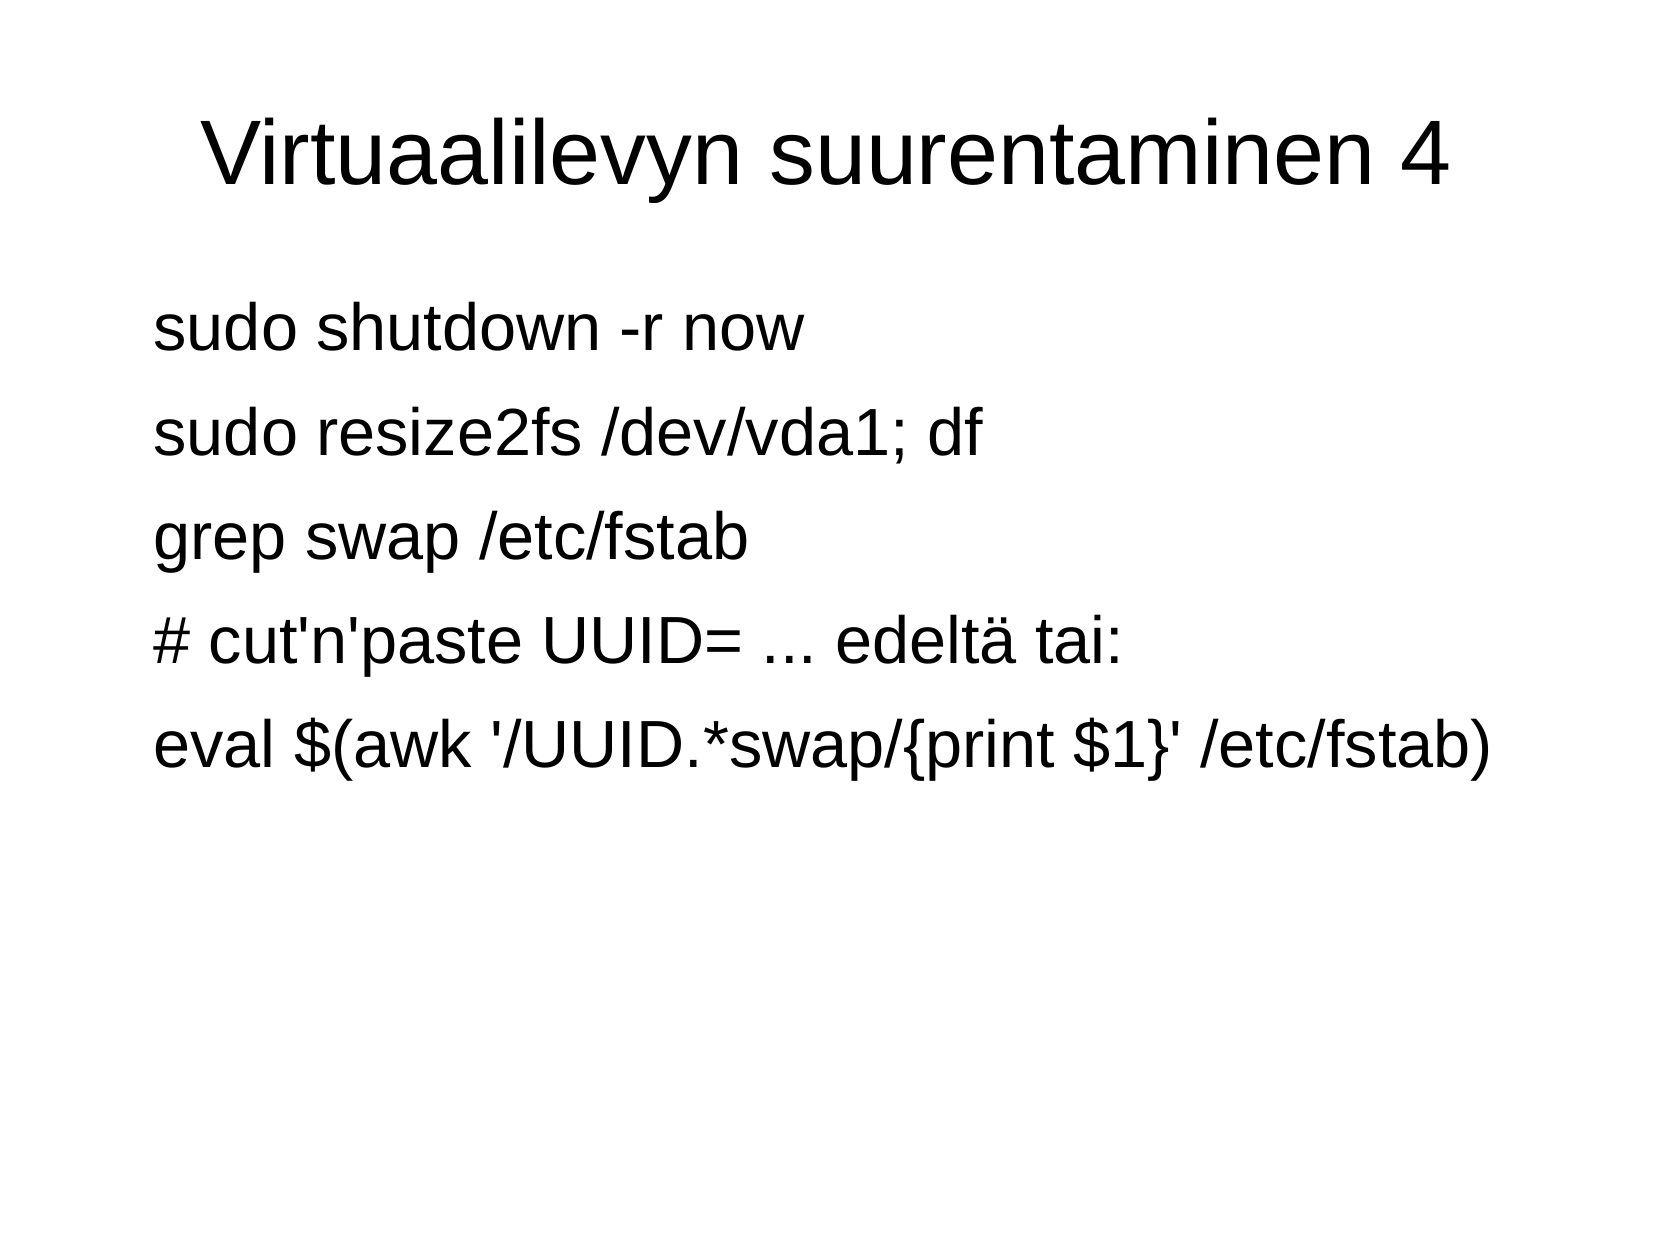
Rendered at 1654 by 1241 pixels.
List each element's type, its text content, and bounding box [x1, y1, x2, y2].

list sudo shutdown -r now sudo resize2fs /dev/vda1; df grep swap /etc/fstab # cut'n'paste UUID= ... edeltä tai: eval $(awk '/UUID.*swap/{print $1}' /etc/fstab) [82, 290, 1571, 1010]
title Virtuaalilevyn suurentaminen 4 [82, 49, 1571, 257]
